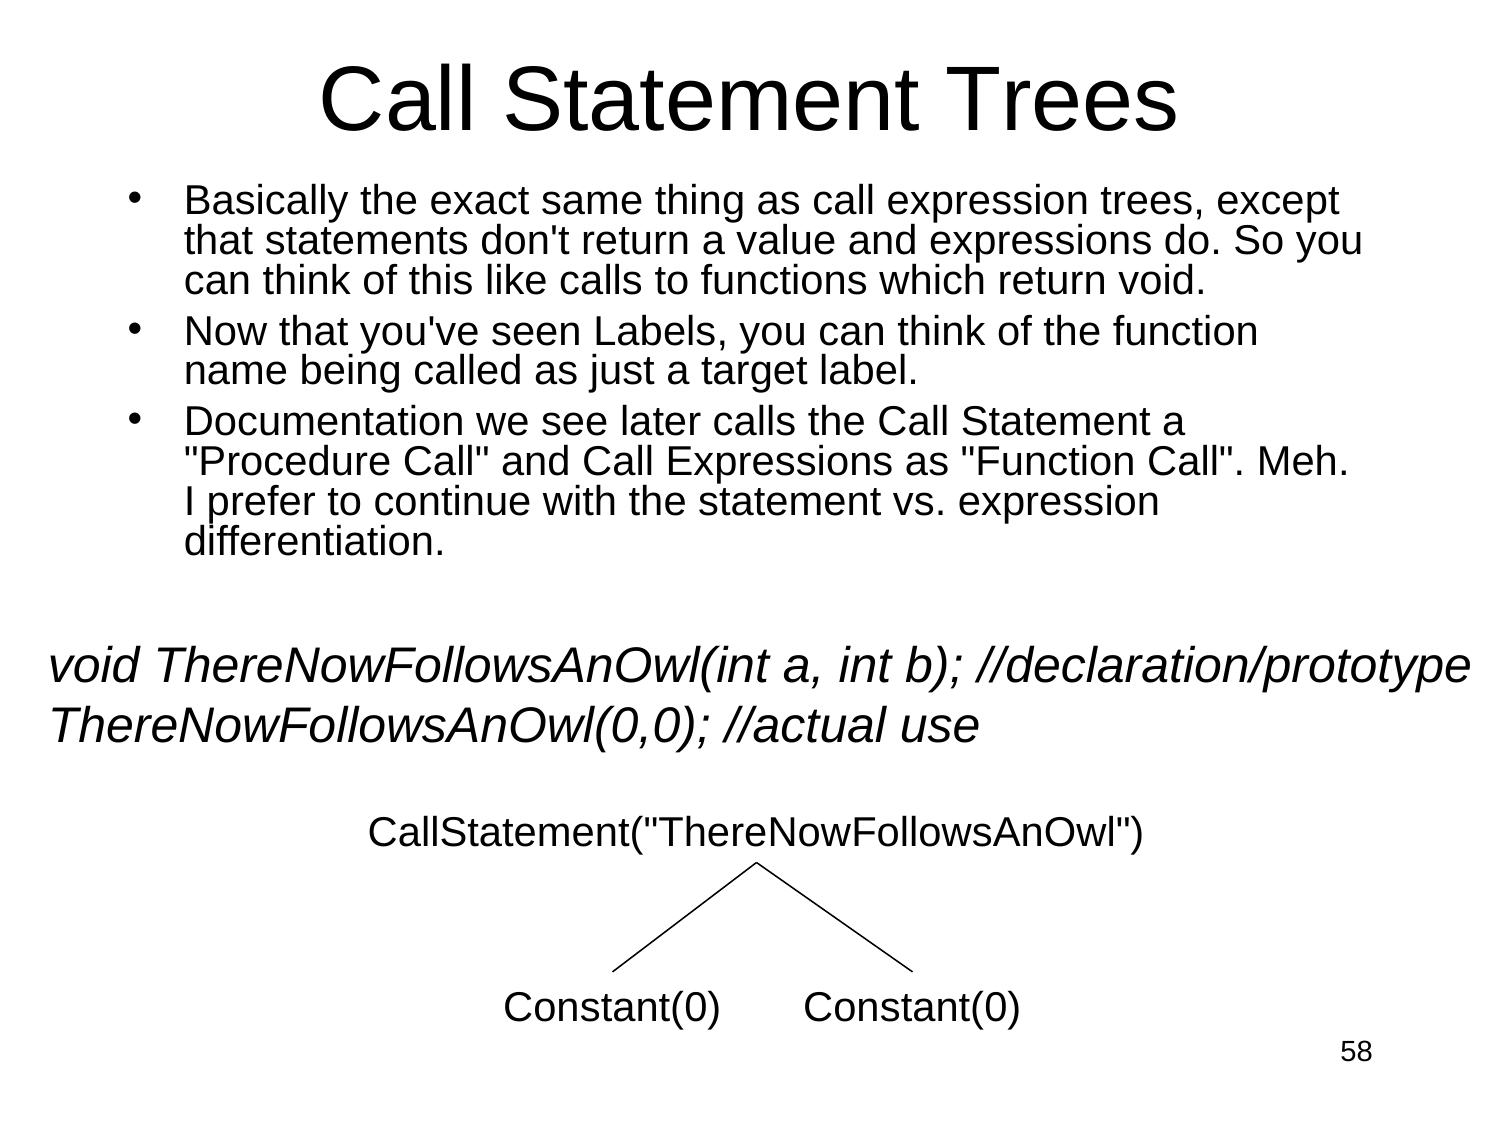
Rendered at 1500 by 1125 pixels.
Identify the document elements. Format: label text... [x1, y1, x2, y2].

text_box void ThereNowFollowsAnOwl(int a, int b); //declaration/prototype ThereNowFollowsAnOwl(0,0); //actual use [33, 624, 1488, 761]
list Basically the exact same thing as call expression trees, except that statements don't return a value and expressions do. So you can think of this like calls to functions which return void. Now that you've seen Labels, you can think of the function name being called as just a target label. Documentation we see later calls the Call Statement a "Procedure Call" and Call Expressions as "Function Call". Meh. I prefer to continue with the statement vs. expression differentiation. [112, 174, 1388, 601]
text_box <number> [1074, 1025, 1388, 1101]
text_box Constant(0) [788, 971, 1037, 1038]
title Call Statement Trees [0, 0, 1500, 188]
text_box CallStatement("ThereNowFollowsAnOwl") [353, 796, 1160, 863]
text_box Constant(0) [488, 971, 737, 1038]
